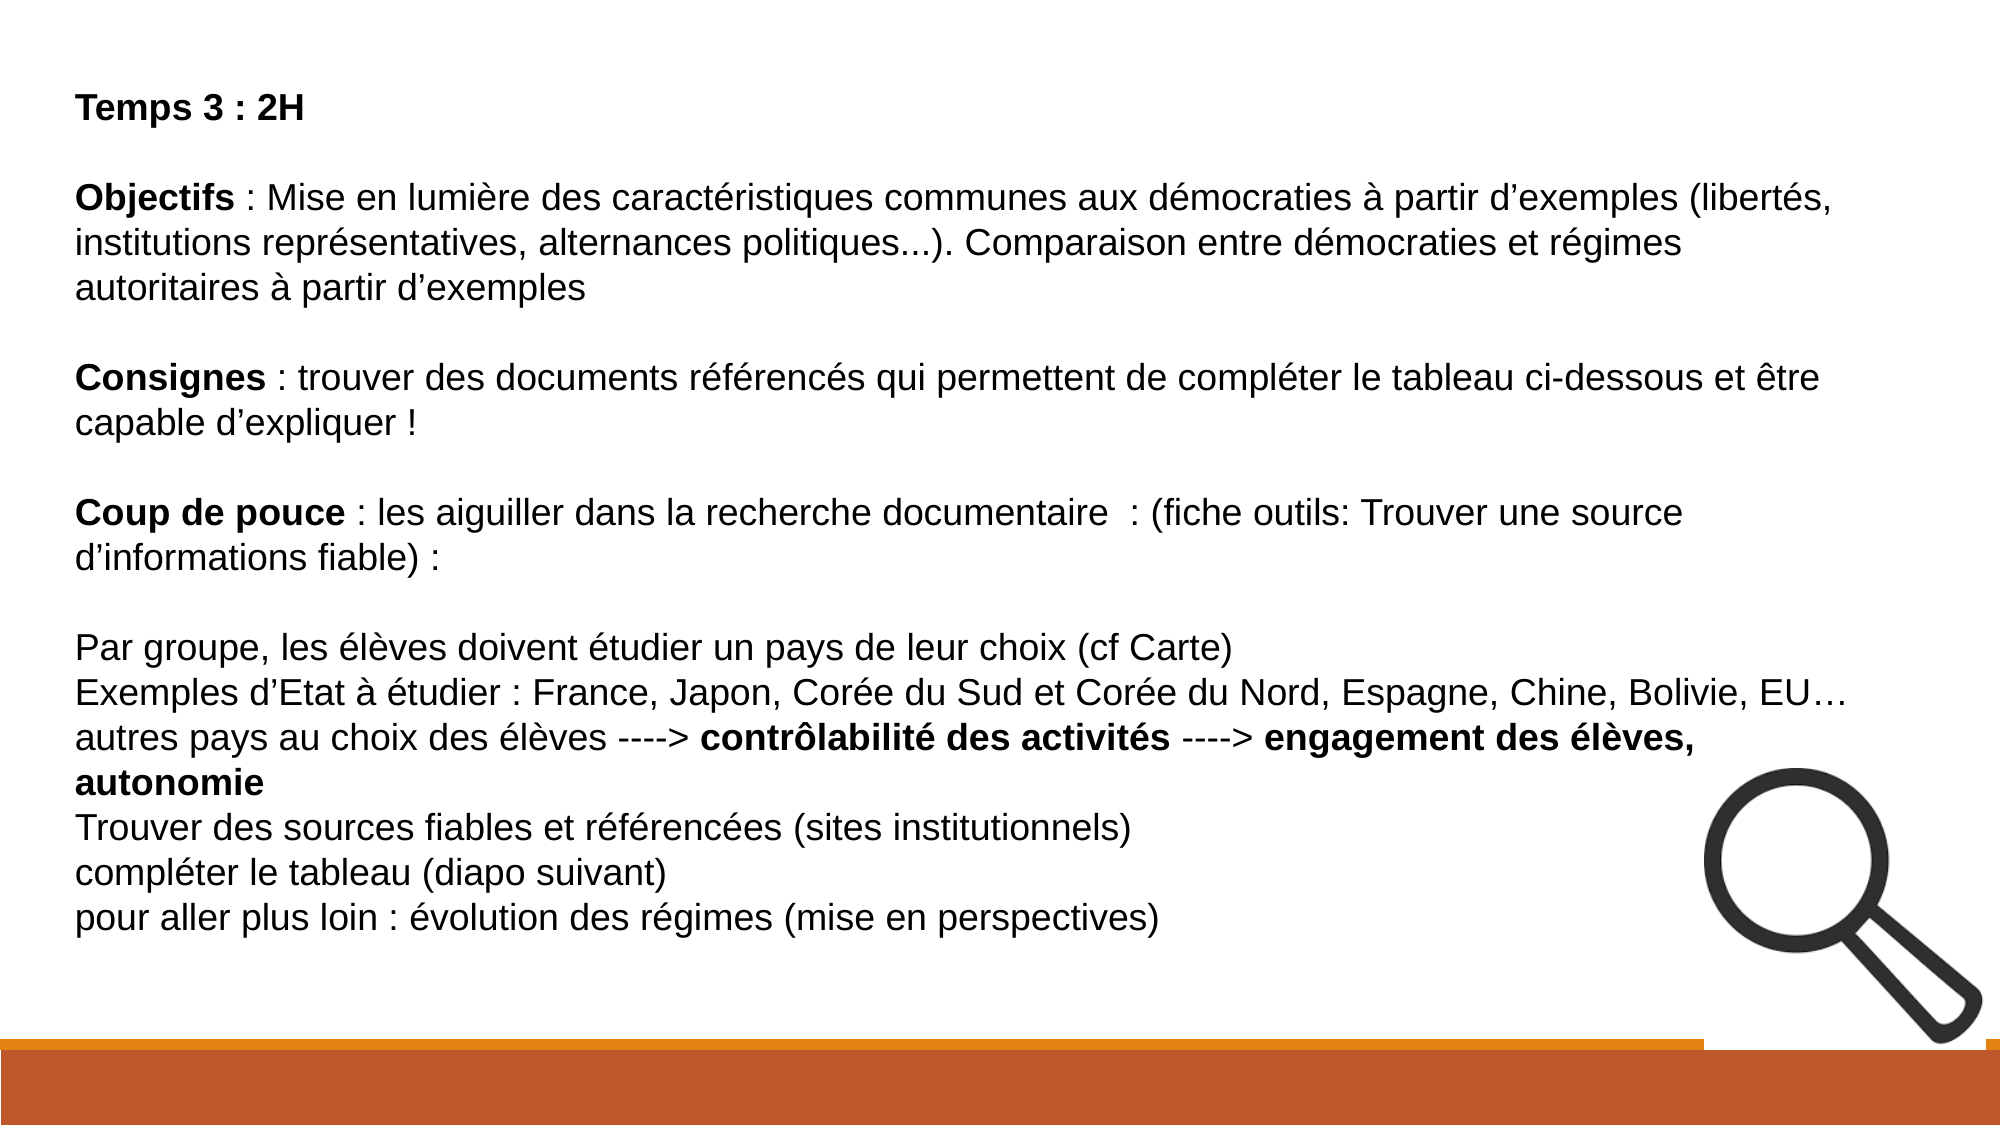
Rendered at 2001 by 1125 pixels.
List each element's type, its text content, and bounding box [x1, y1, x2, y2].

text_box Temps 3 : 2H Objectifs : Mise en lumière des caractéristiques communes aux démocraties à partir d’exemples (libertés, institutions représentatives, alternances politiques...). Comparaison entre démocraties et régimes autoritaires à partir d’exemples Consignes : trouver des documents référencés qui permettent de compléter le tableau ci-dessous et être capable d’expliquer ! Coup de pouce : les aiguiller dans la recherche documentaire : (fiche outils : Trouver une source d’informations fiable) : Par groupe, les élèves doivent étudier un pays de leur choix (cf Carte) Exemples d’Etat à étudier : France, Japon, Corée du Sud et Corée du Nord, Espagne, Chine, Bolivie, EU… autres pays au choix des élèves ----> contrôlabilité des activités ----> engagement des élèves, autonomie Trouver des sources fiables et référencées (sites institutionnels) compléter le tableau (diapo suivant) pour aller plus loin : évolution des régimes (mise en perspectives) [59, 75, 1884, 1000]
picture [1704, 768, 1986, 1050]
